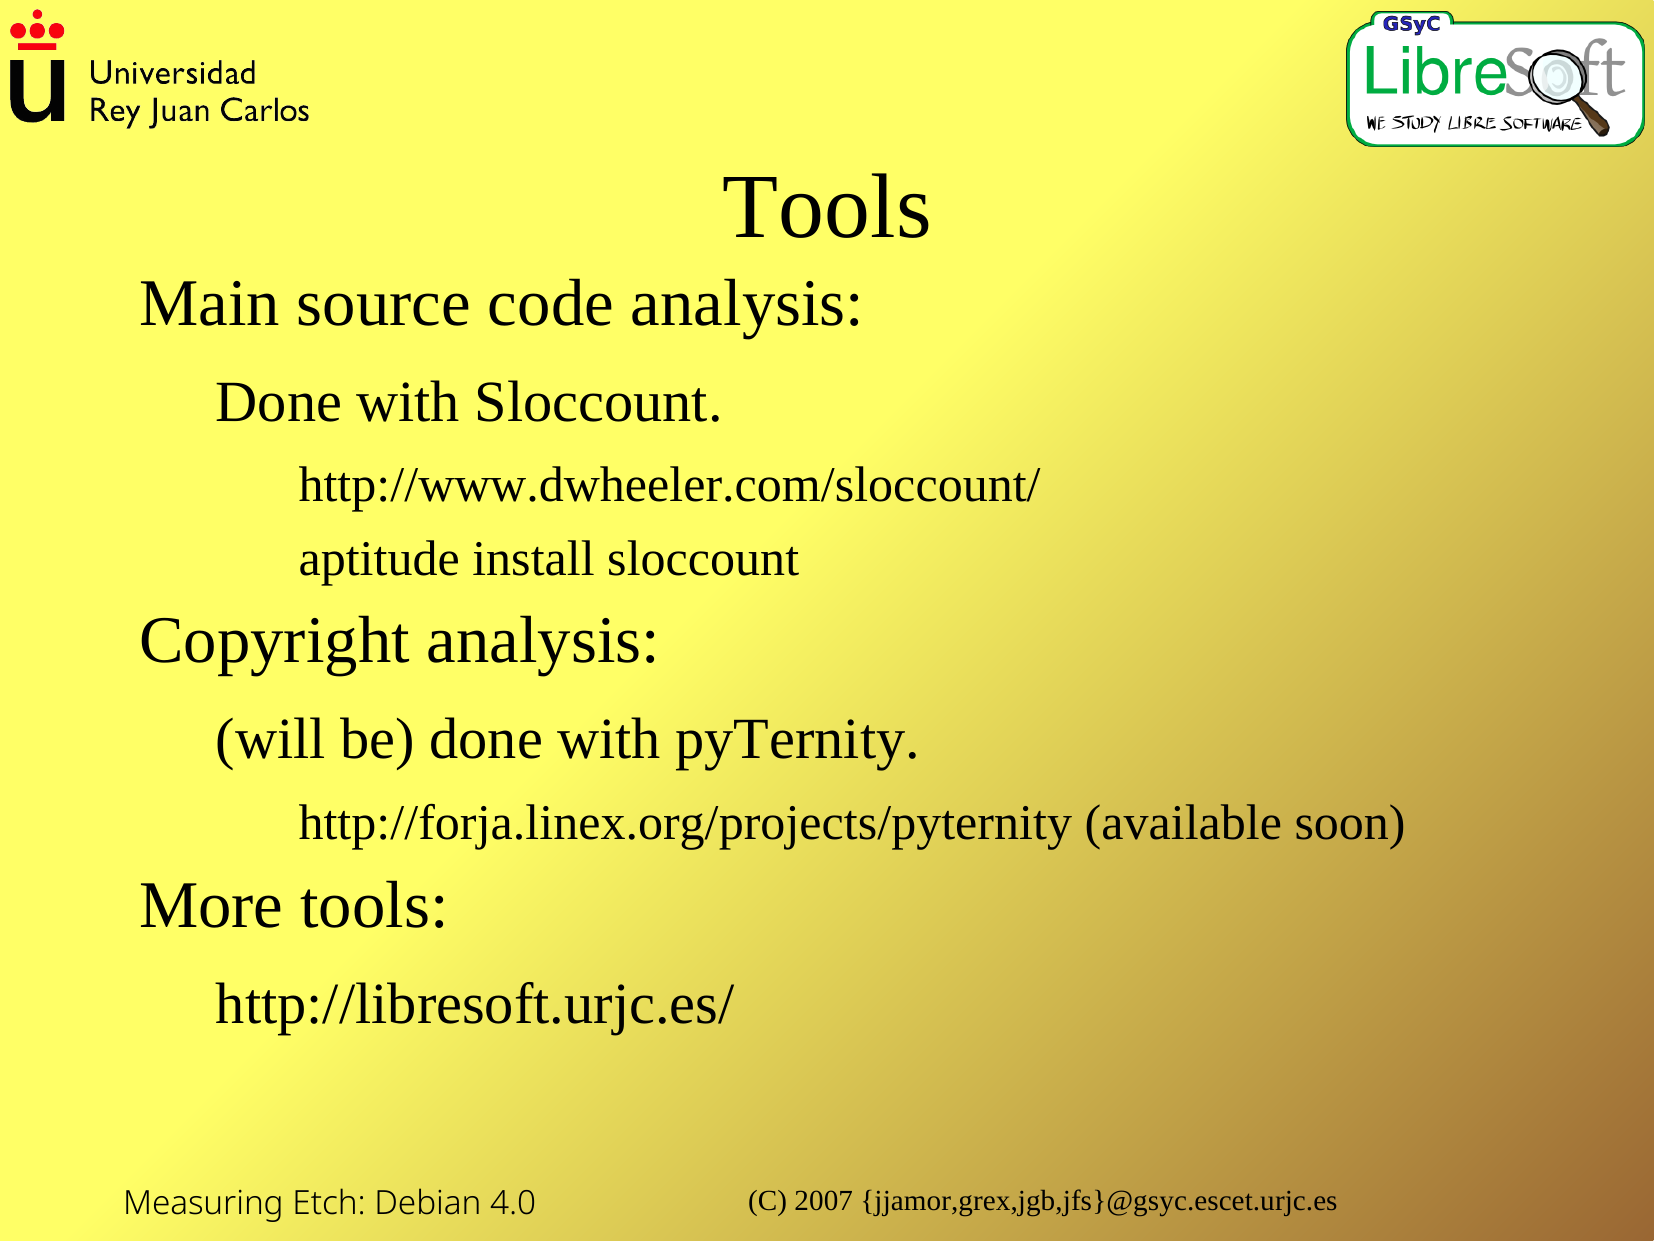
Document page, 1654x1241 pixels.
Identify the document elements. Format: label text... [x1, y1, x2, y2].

title Tools [121, 102, 1534, 265]
picture [10, 9, 309, 129]
list Main source code analysis: Done with Sloccount. http://www.dwheeler.com/sloccount/ aptitude install sloccount Copyright analysis: (will be) done with pyTernity. http://forja.linex.org/projects/pyternity (available soon) More tools: http://libresoft.urjc.es/ [121, 265, 1534, 1125]
picture [1346, 11, 1645, 147]
